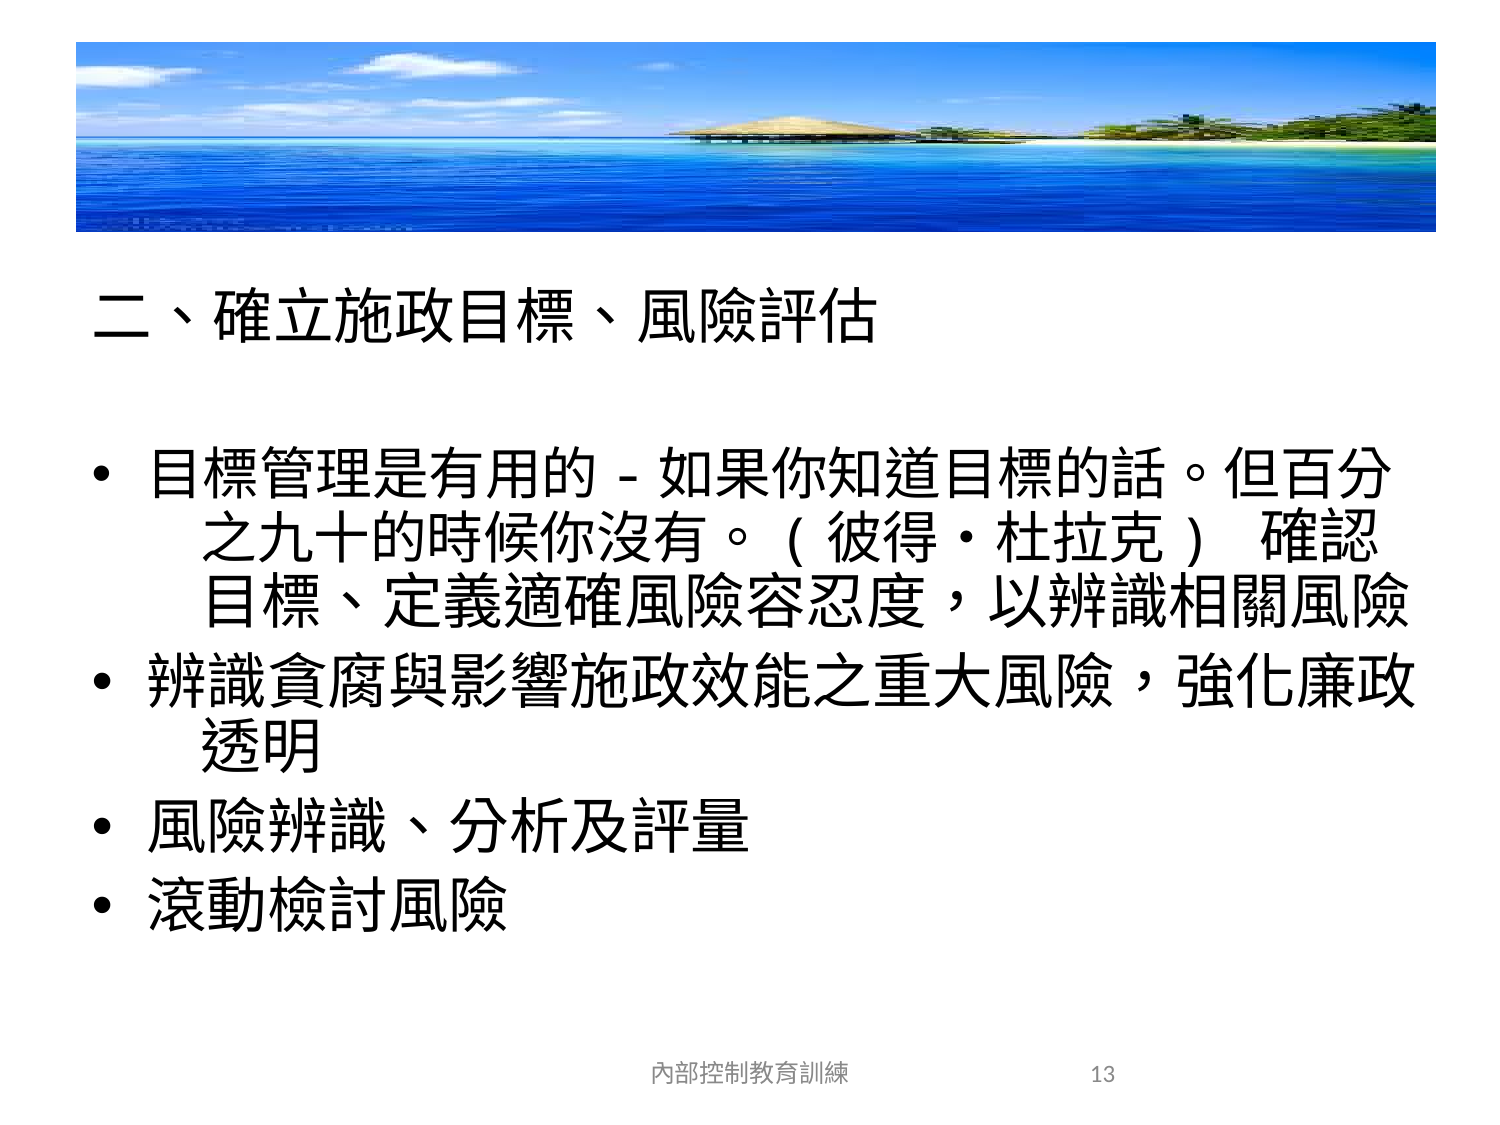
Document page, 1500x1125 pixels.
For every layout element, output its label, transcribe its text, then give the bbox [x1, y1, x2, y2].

text_box 內部控制教育訓練 [512, 1042, 988, 1103]
text_box 13 [1074, 1042, 1426, 1103]
list 二、確立施政目標、風險評估 目標管理是有用的-如果你知道目標的話。但百分之九十的時候你沒有。(彼得‧杜拉克) 確認目標、定義適確風險容忍度，以辨識相關風險 辨識貪腐與影響施政效能之重大風險，強化廉政透明 風險辨識、分析及評量 滾動檢討風險 [76, 278, 1436, 1000]
